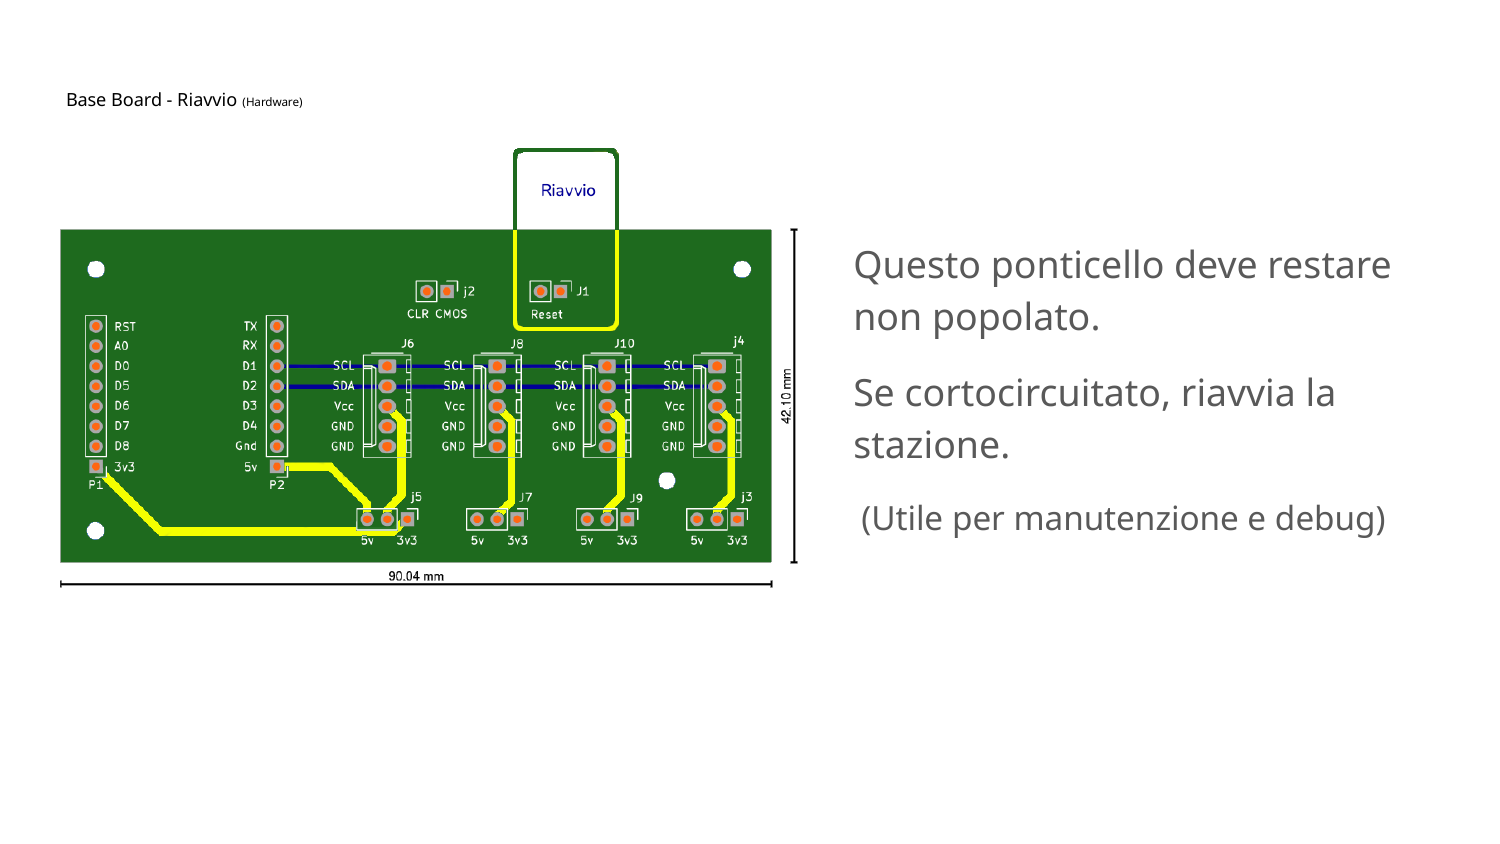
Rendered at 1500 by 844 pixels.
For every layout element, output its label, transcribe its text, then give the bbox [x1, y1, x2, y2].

picture [51, 134, 839, 595]
list Questo ponticello deve restare non popolato. Se cortocircuitato, riavvia la stazione. (Utile per manutenzione e debug) [838, 218, 1410, 804]
title Base Board - Riavvio (Hardware) [51, 72, 1449, 167]
